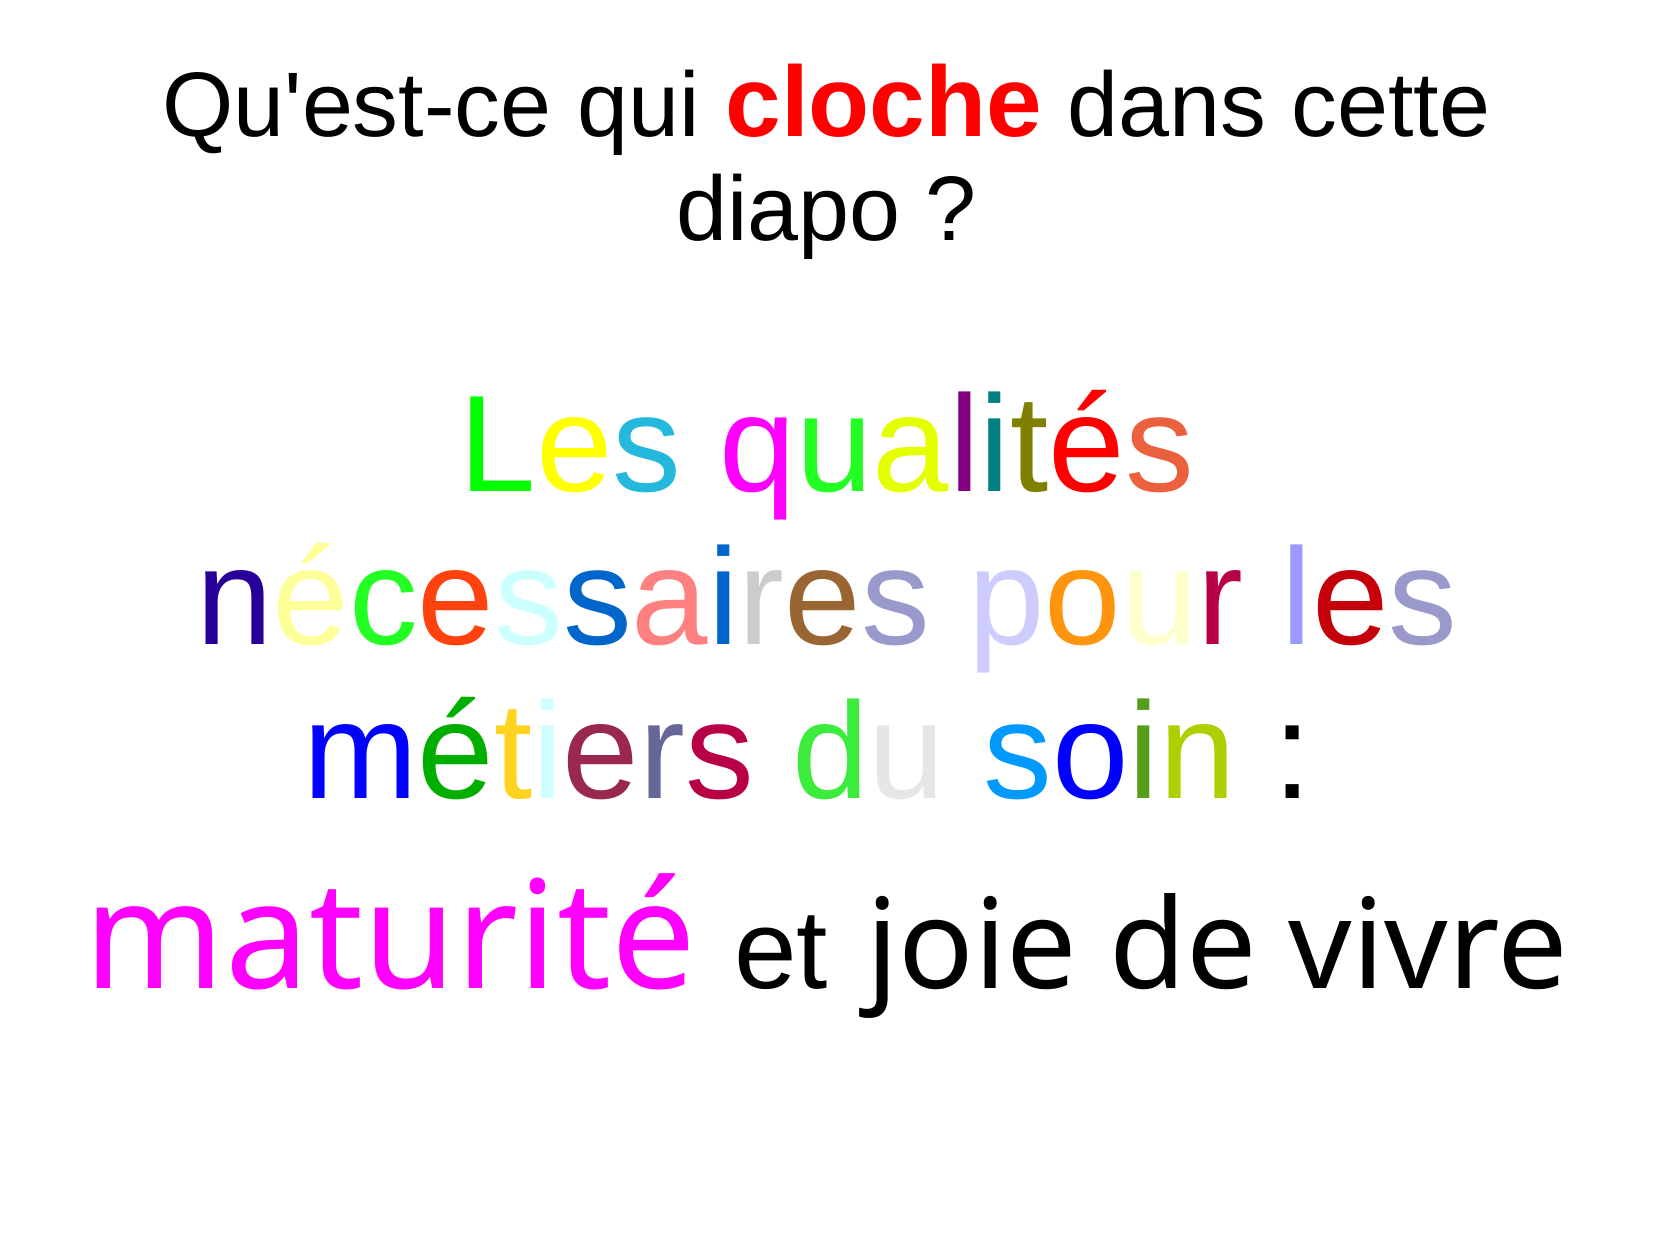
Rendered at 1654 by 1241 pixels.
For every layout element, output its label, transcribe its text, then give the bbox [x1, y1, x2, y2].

subtitle Les qualités nécessaires pour les métiers du soin : maturité et joie de vivre [82, 297, 1571, 1102]
title Qu'est-ce qui cloche dans cette diapo ? [82, 45, 1571, 261]
